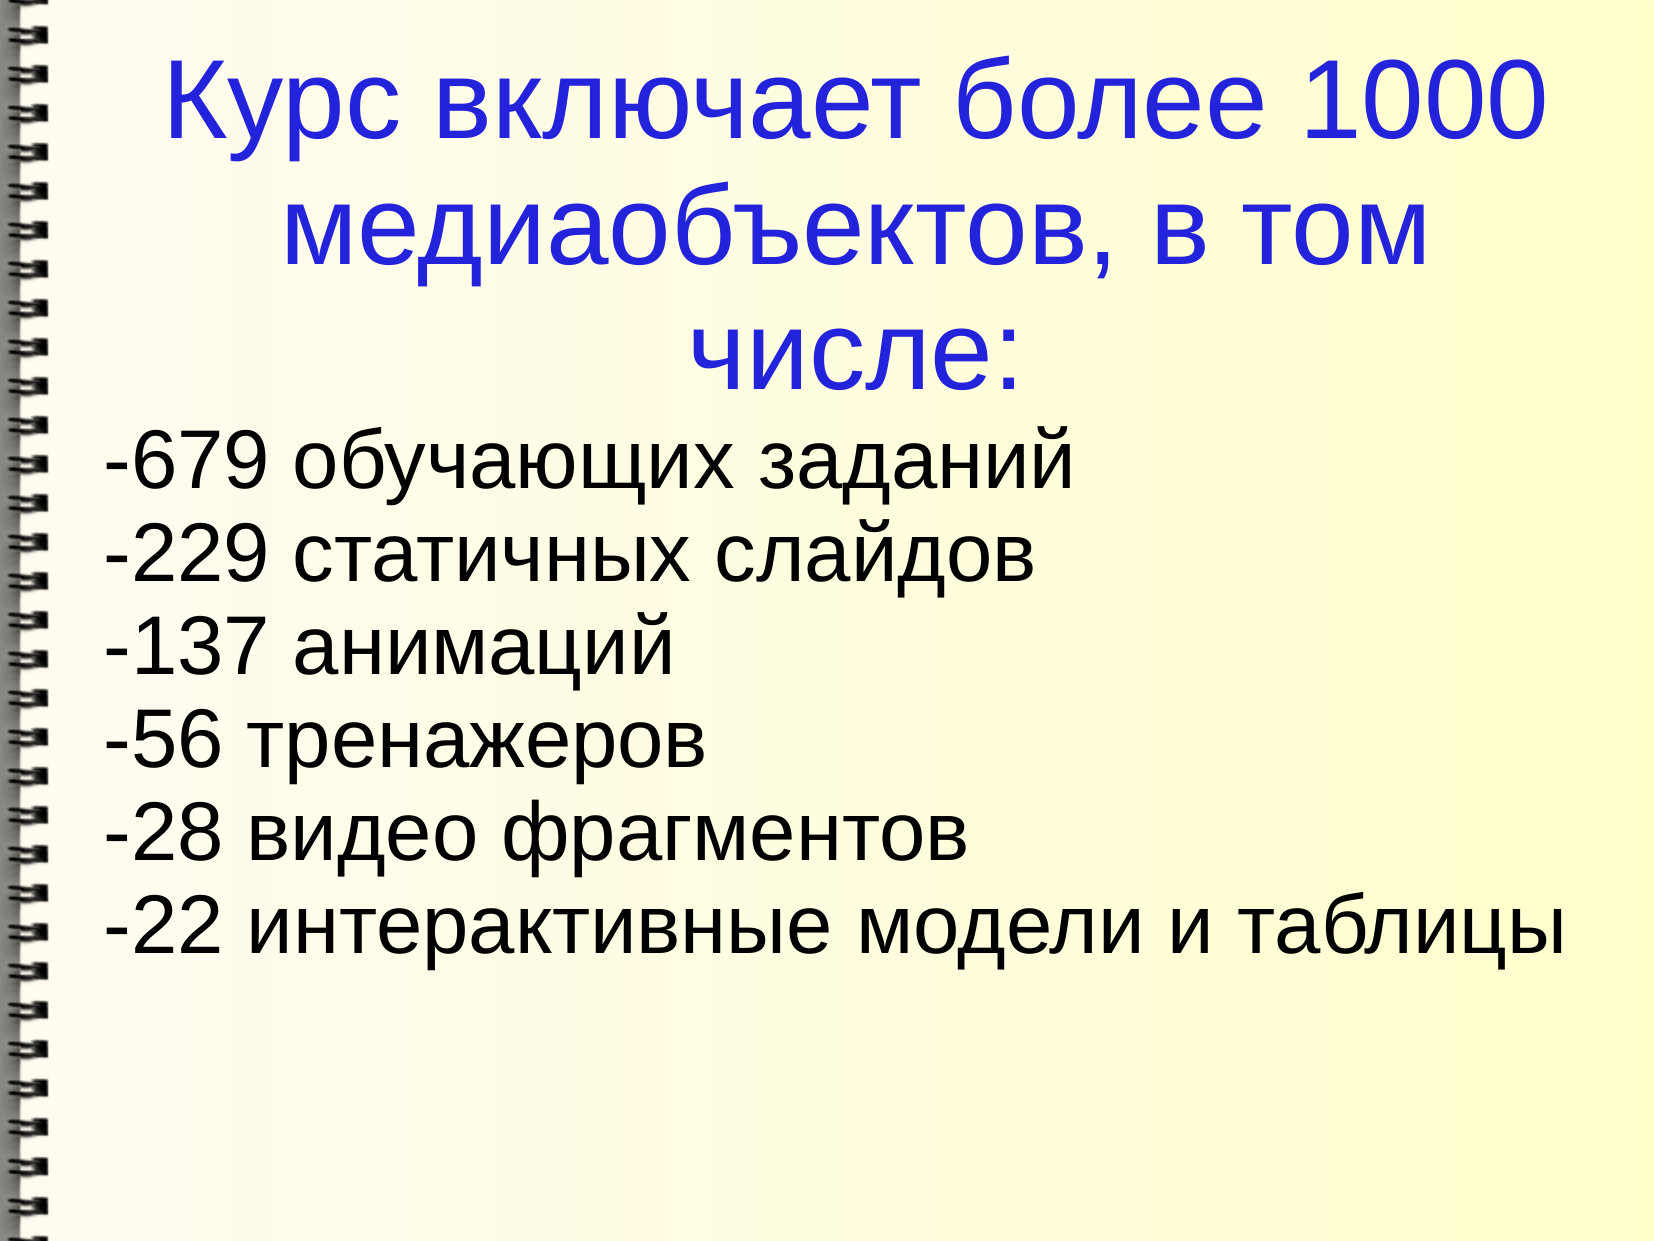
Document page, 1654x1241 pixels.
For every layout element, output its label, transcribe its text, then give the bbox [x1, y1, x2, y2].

text_box Курс включает более 1000 медиаобъектов, в том числе: -679 обучающих заданий -229 статичных слайдов -137 анимаций -56 тренажеров -28 видео фрагментов -22 интерактивные модели и таблицы [88, 29, 1625, 1182]
picture [0, 0, 1654, 1241]
